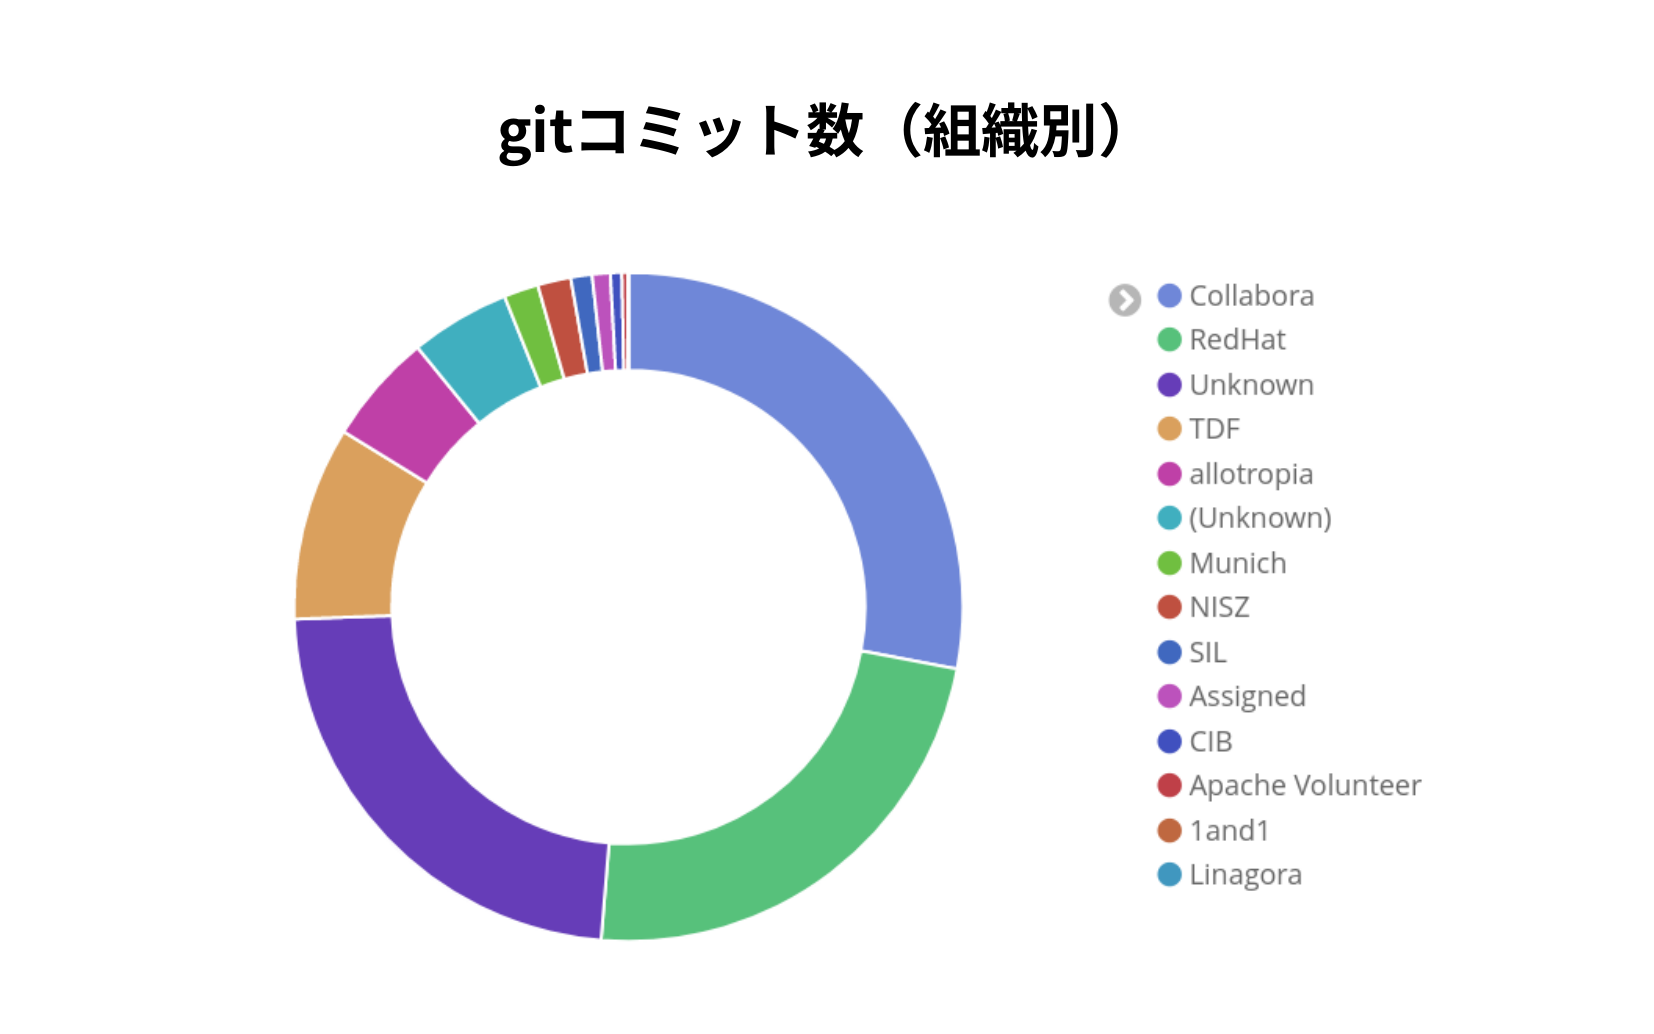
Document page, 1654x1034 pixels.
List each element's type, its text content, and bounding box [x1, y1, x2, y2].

title gitコミット数（組織別） [82, 41, 1571, 214]
picture [179, 234, 1052, 957]
picture [1074, 234, 1447, 942]
